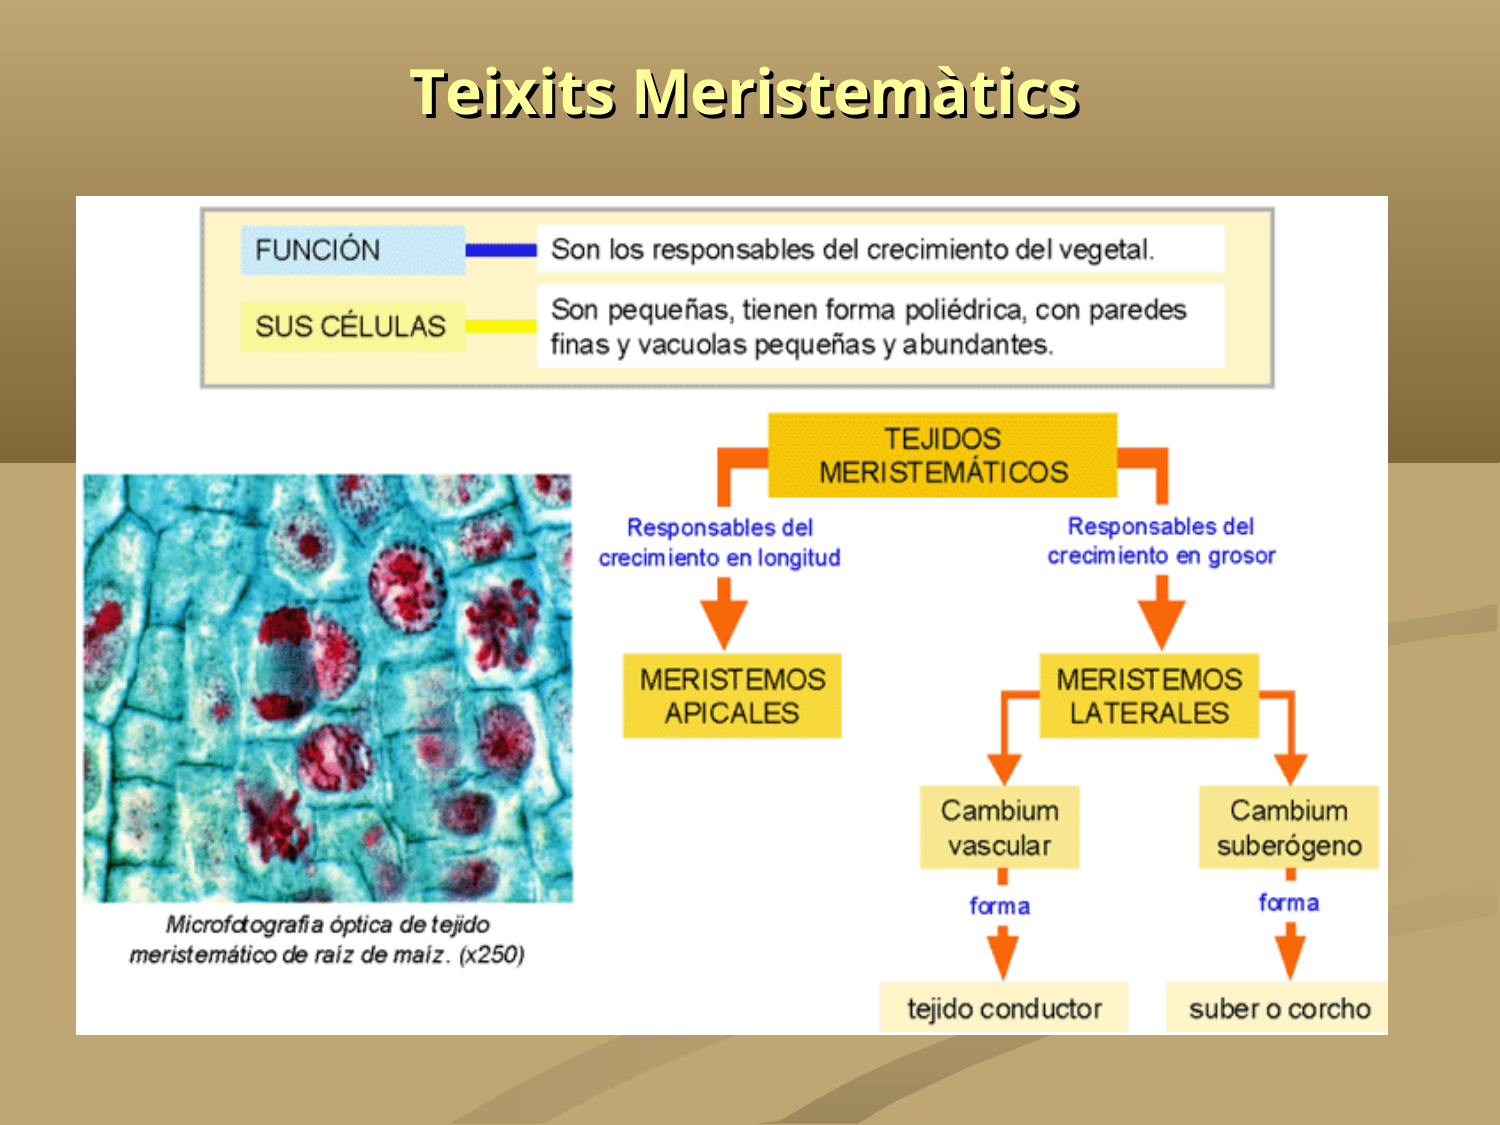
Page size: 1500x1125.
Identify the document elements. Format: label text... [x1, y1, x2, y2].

title Teixits Meristemàtics [123, 30, 1349, 149]
picture [76, 196, 1388, 1035]
